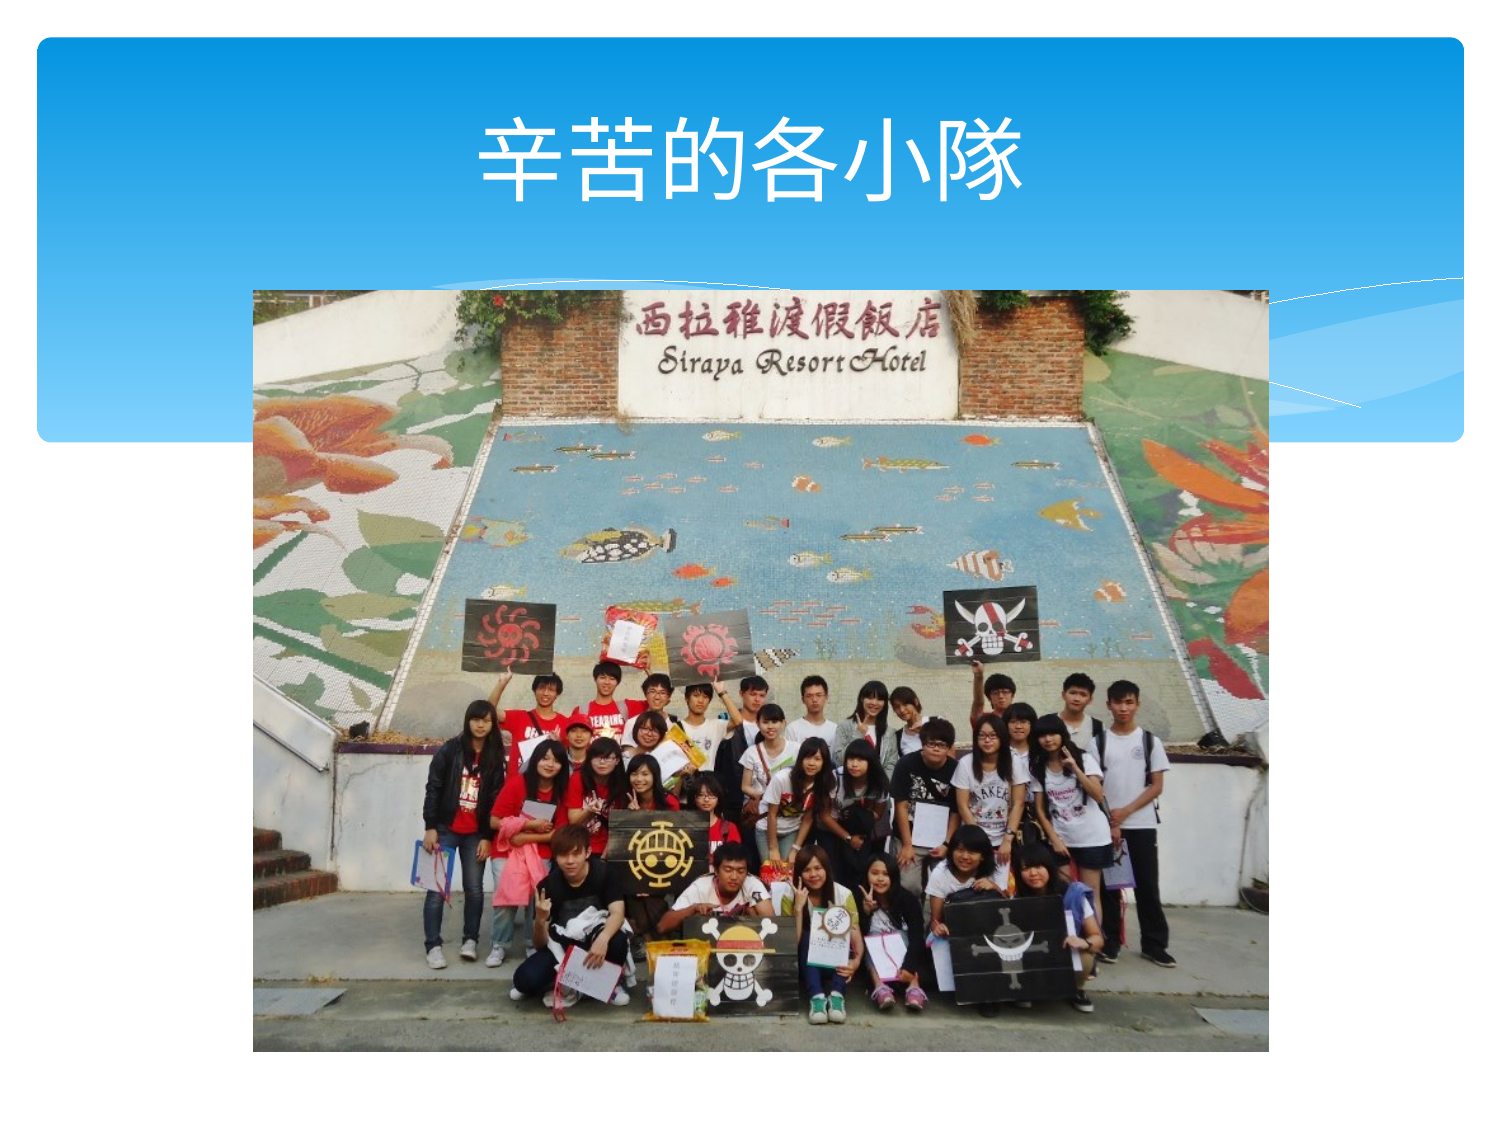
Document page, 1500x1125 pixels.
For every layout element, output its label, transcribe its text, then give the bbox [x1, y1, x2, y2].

title 辛苦的各小隊 [75, 55, 1426, 261]
picture [253, 290, 1269, 1052]
